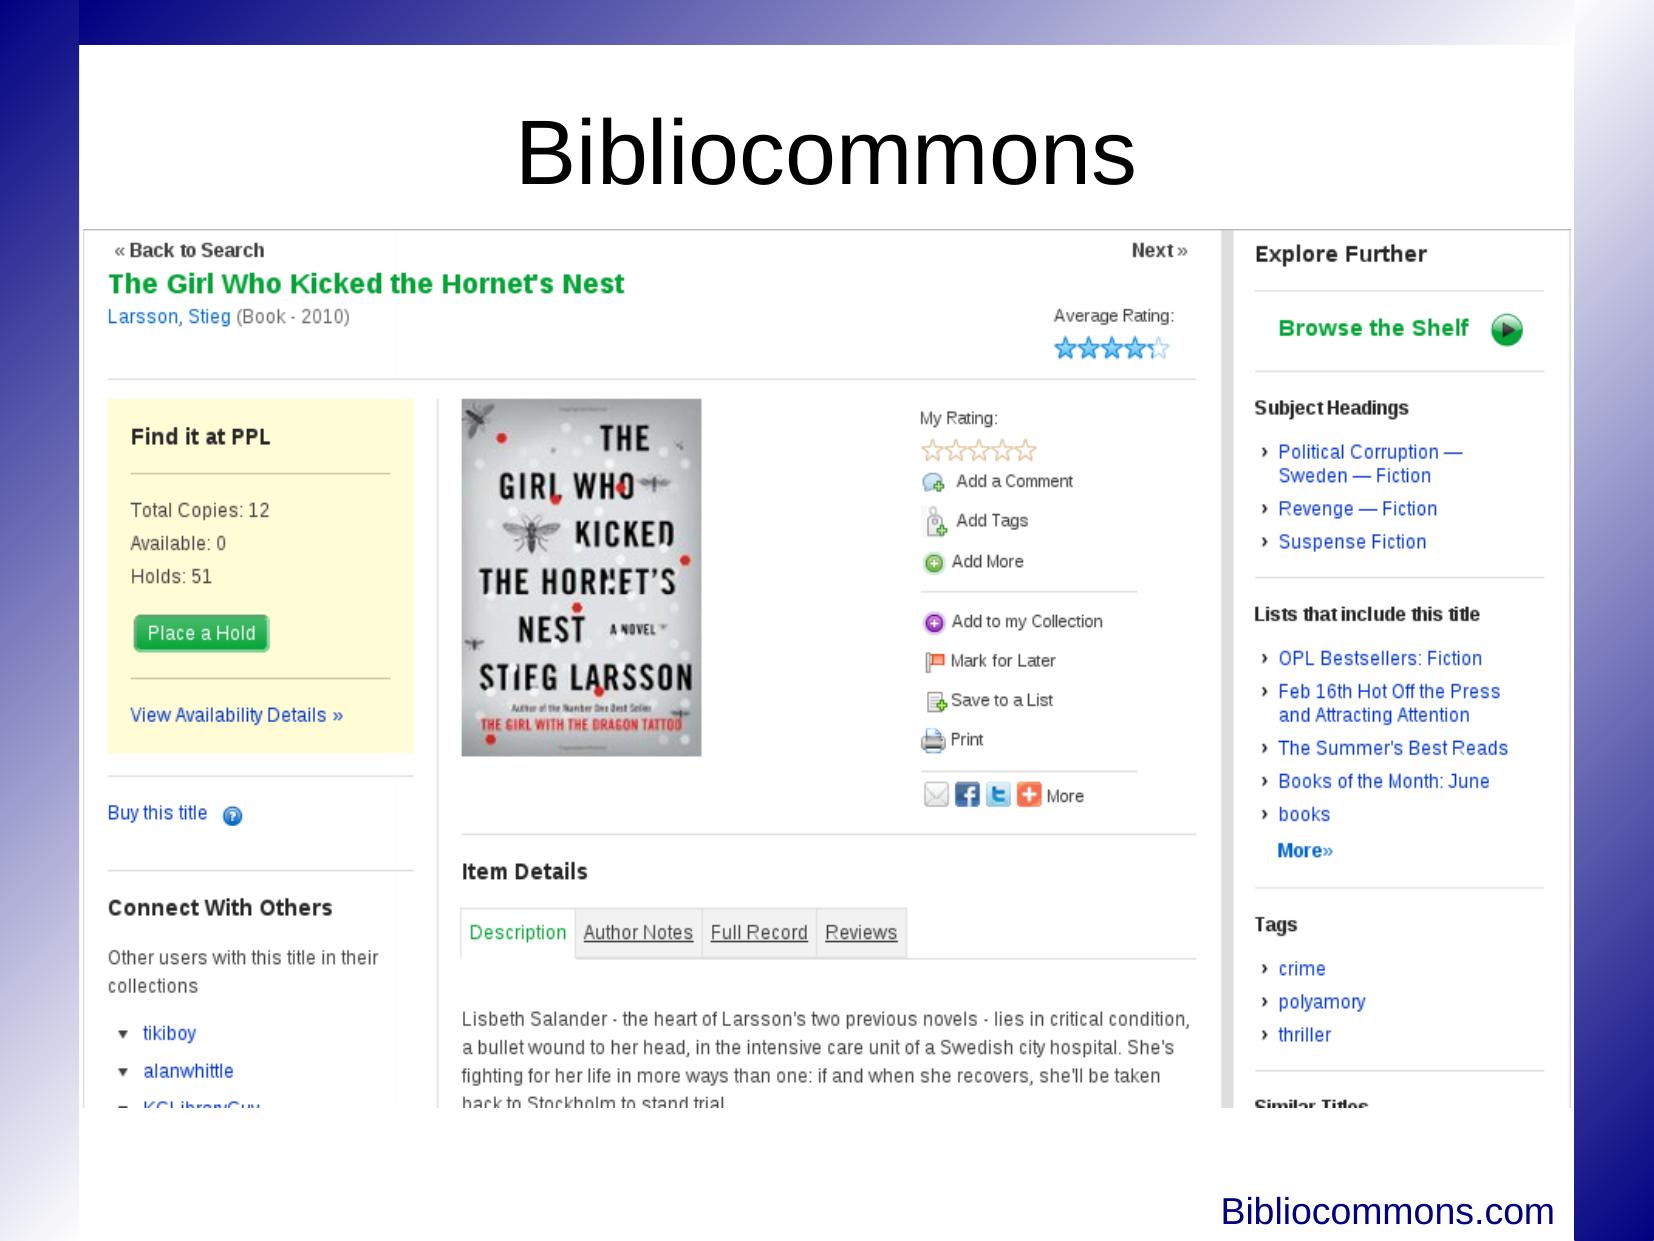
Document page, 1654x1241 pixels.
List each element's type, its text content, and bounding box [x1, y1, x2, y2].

text_box Bibliocommons.com [1205, 1183, 1571, 1241]
picture [83, 229, 1571, 1108]
title Bibliocommons [82, 56, 1571, 250]
